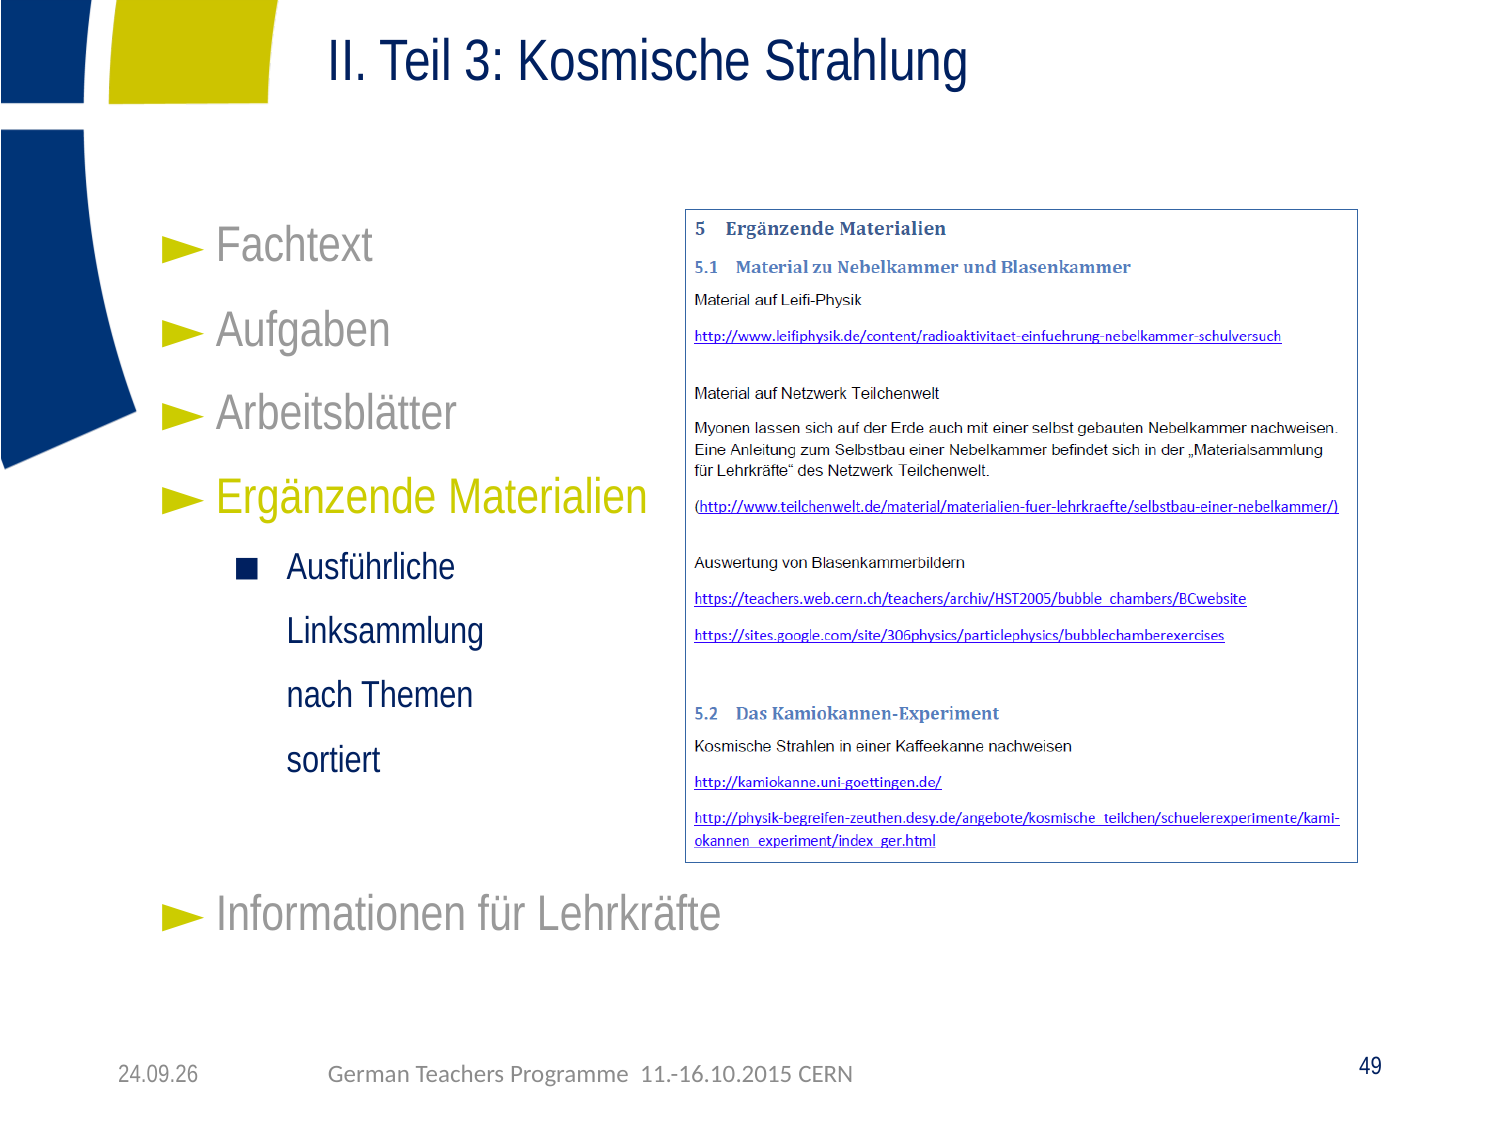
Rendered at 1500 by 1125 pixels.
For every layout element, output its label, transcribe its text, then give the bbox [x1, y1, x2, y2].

list Fachtext Aufgaben Arbeitsblätter Ergänzende Materialien Ausführliche Linksammlung nach Themen sortiert Informationen für Lehrkräfte [129, 125, 1367, 815]
title II. Teil 3: Kosmische Strahlung [312, 0, 1400, 114]
footer German Teachers Programme 11.-16.10.2015 CERN [312, 1042, 987, 1103]
slide_number <Foliennummer> [1059, 1042, 1397, 1103]
slide_number 14.10.15 [103, 1042, 290, 1103]
picture [0, 0, 1500, 1125]
